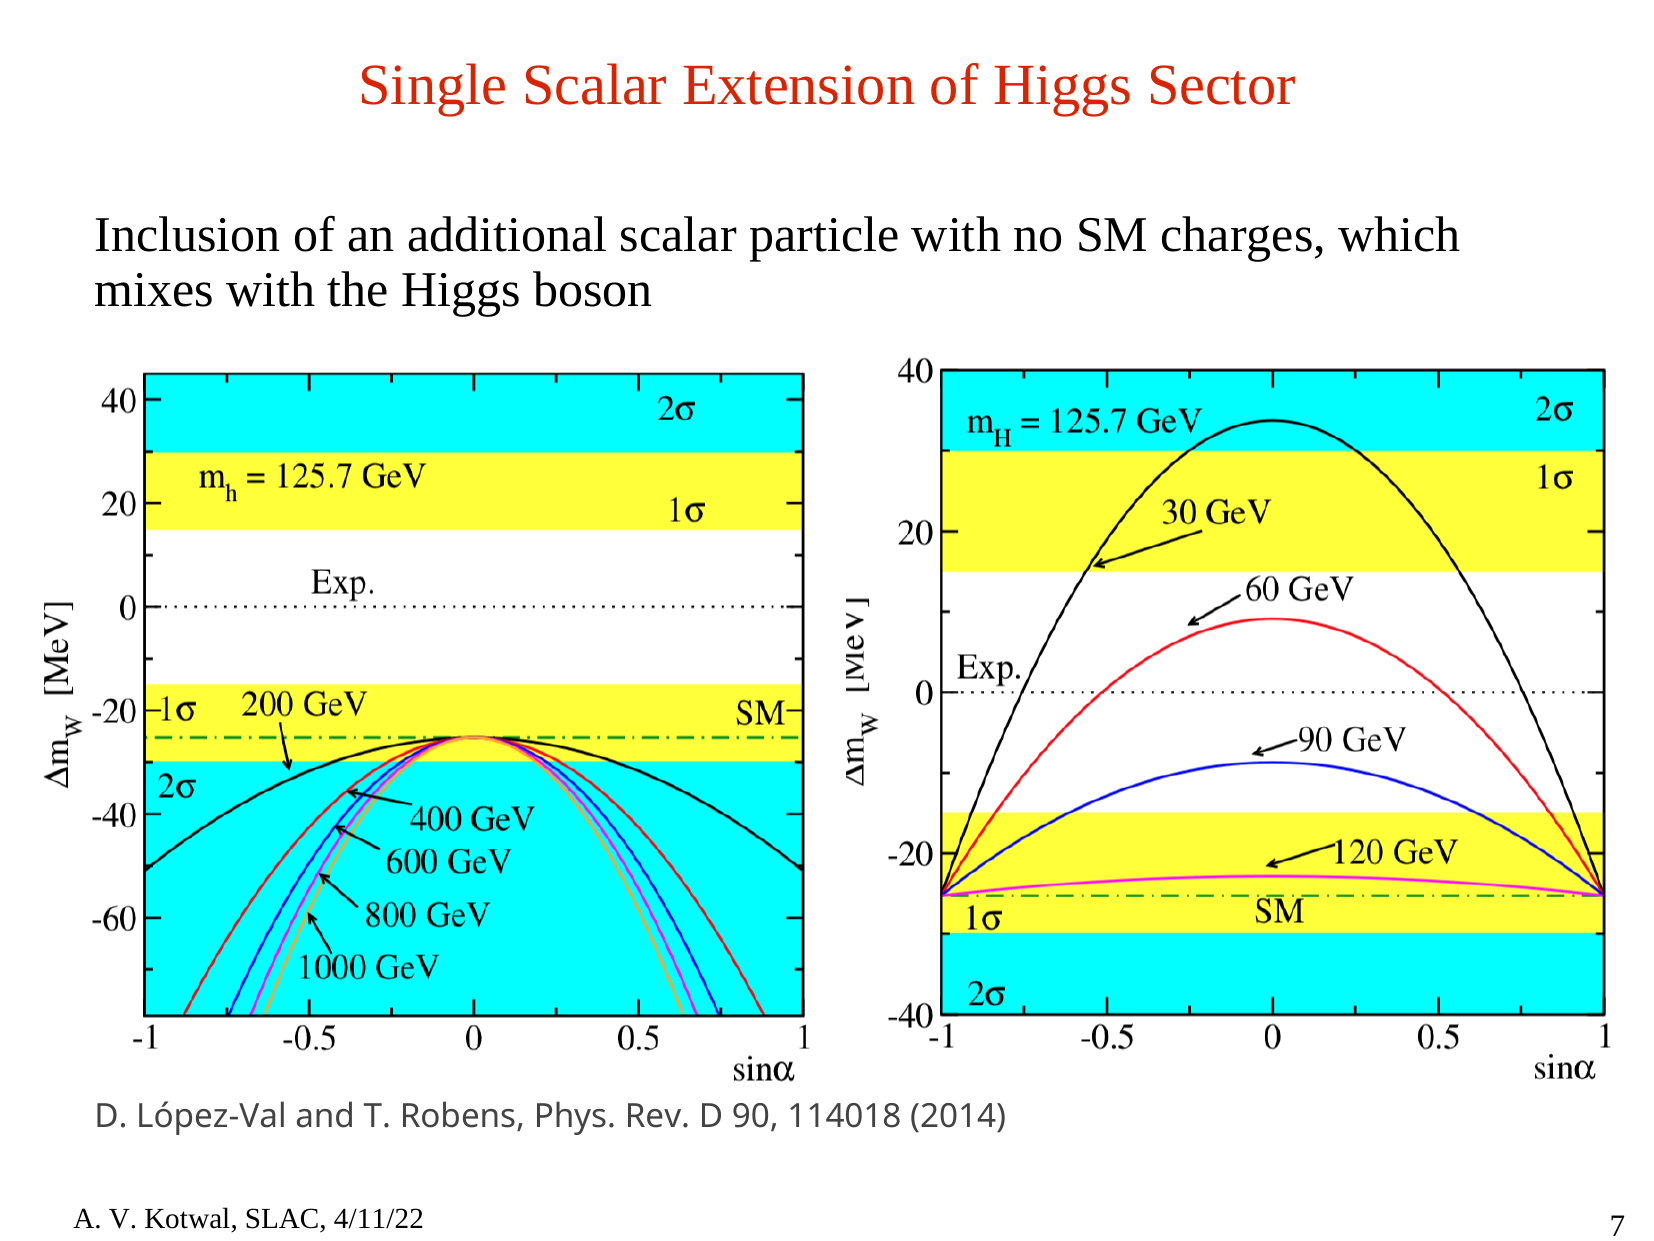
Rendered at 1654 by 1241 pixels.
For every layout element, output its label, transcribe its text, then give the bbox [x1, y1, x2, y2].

picture [3, 341, 1651, 1102]
text_box Inclusion of an additional scalar particle with no SM charges, which mixes with the Higgs boson [94, 206, 1592, 325]
text_box D. López-Val and T. Robens, Phys. Rev. D 90, 114018 (2014) [94, 1094, 1592, 1211]
title Single Scalar Extension of Higgs Sector [121, 8, 1534, 162]
